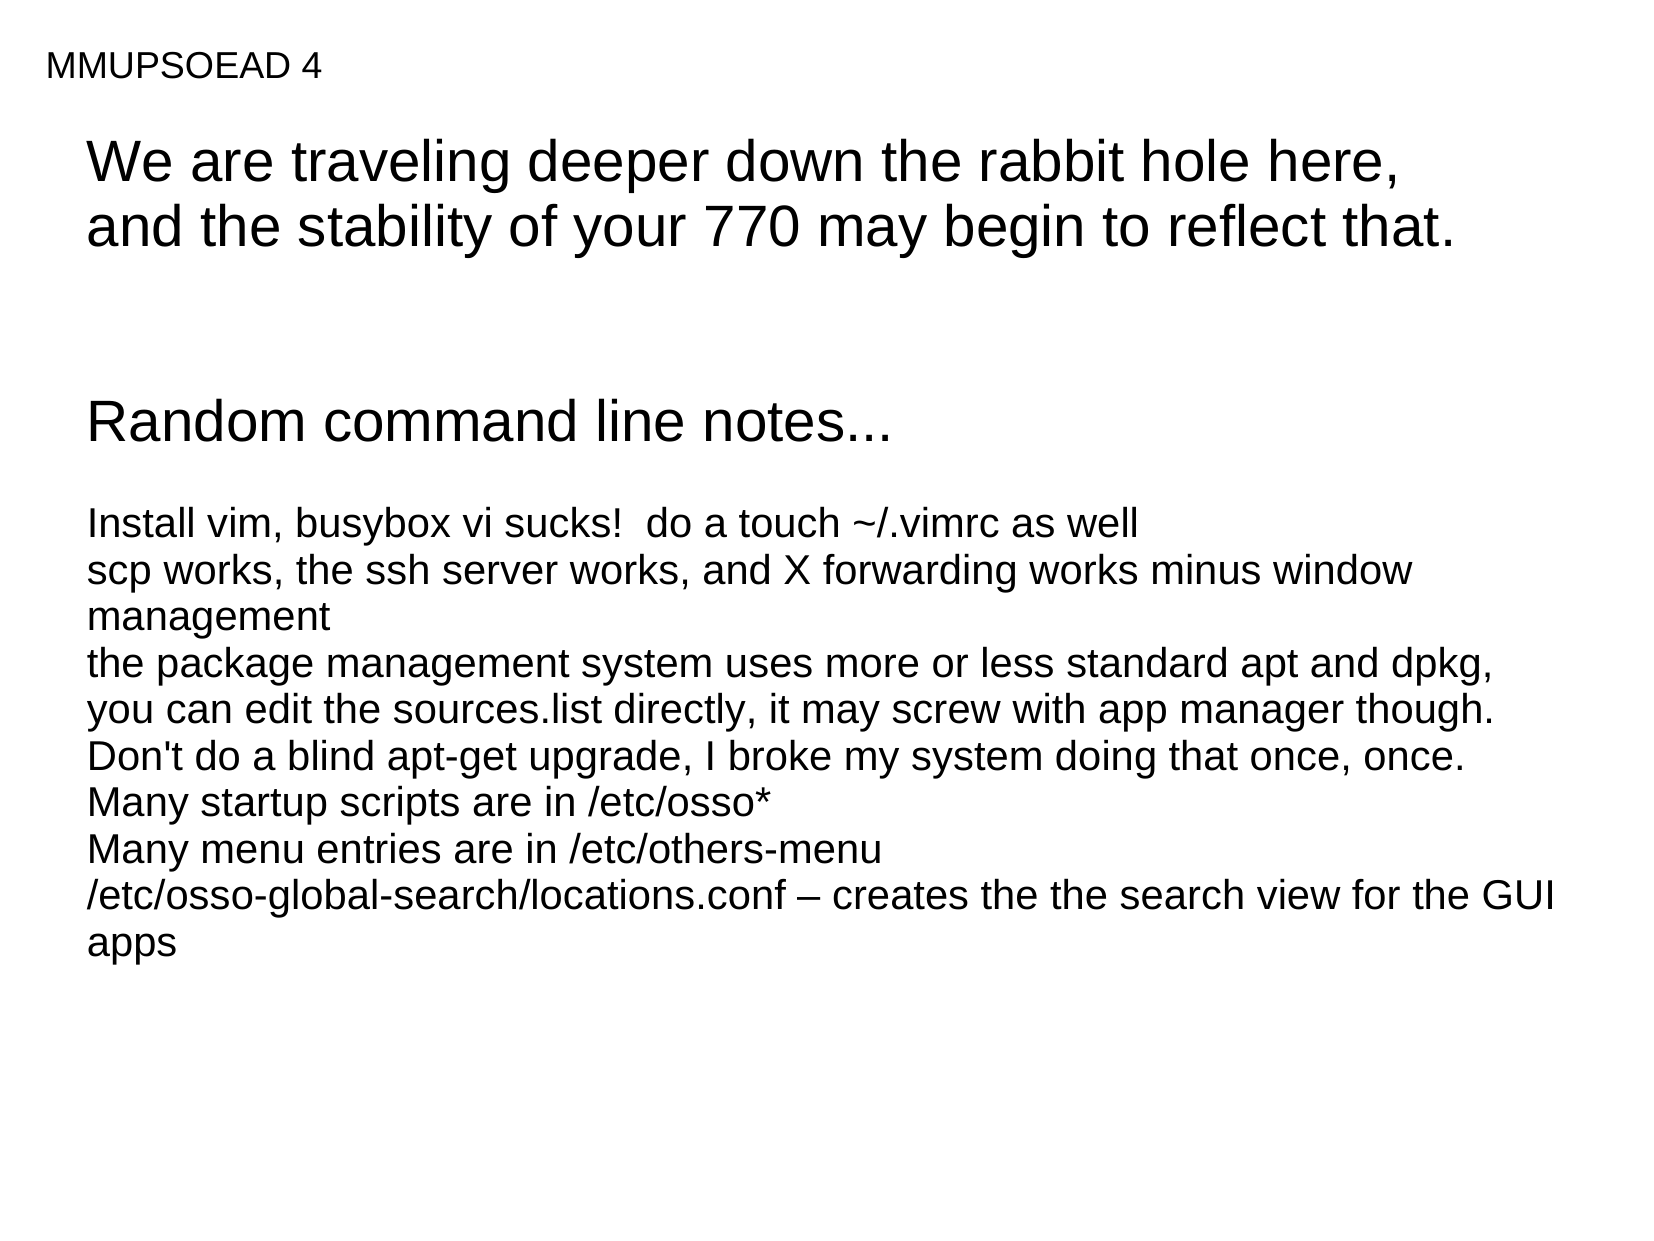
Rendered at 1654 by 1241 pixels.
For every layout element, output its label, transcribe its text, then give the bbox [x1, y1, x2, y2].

text_box MMUPSOEAD 4 [30, 37, 338, 99]
text_box We are traveling deeper down the rabbit hole here, and the stability of your 770 may begin to reflect that. Random command line notes... Install vim, busybox vi sucks! do a touch ~/.vimrc as well scp works, the ssh server works, and X forwarding works minus window management the package management system uses more or less standard apt and dpkg, you can edit the sources.list directly, it may screw with app manager though. Don't do a blind apt-get upgrade, I broke my system doing that once, once. Many startup scripts are in /etc/osso* Many menu entries are in /etc/others-menu /etc/osso-global-search/locations.conf – creates the the search view for the GUI apps [72, 121, 1575, 1123]
